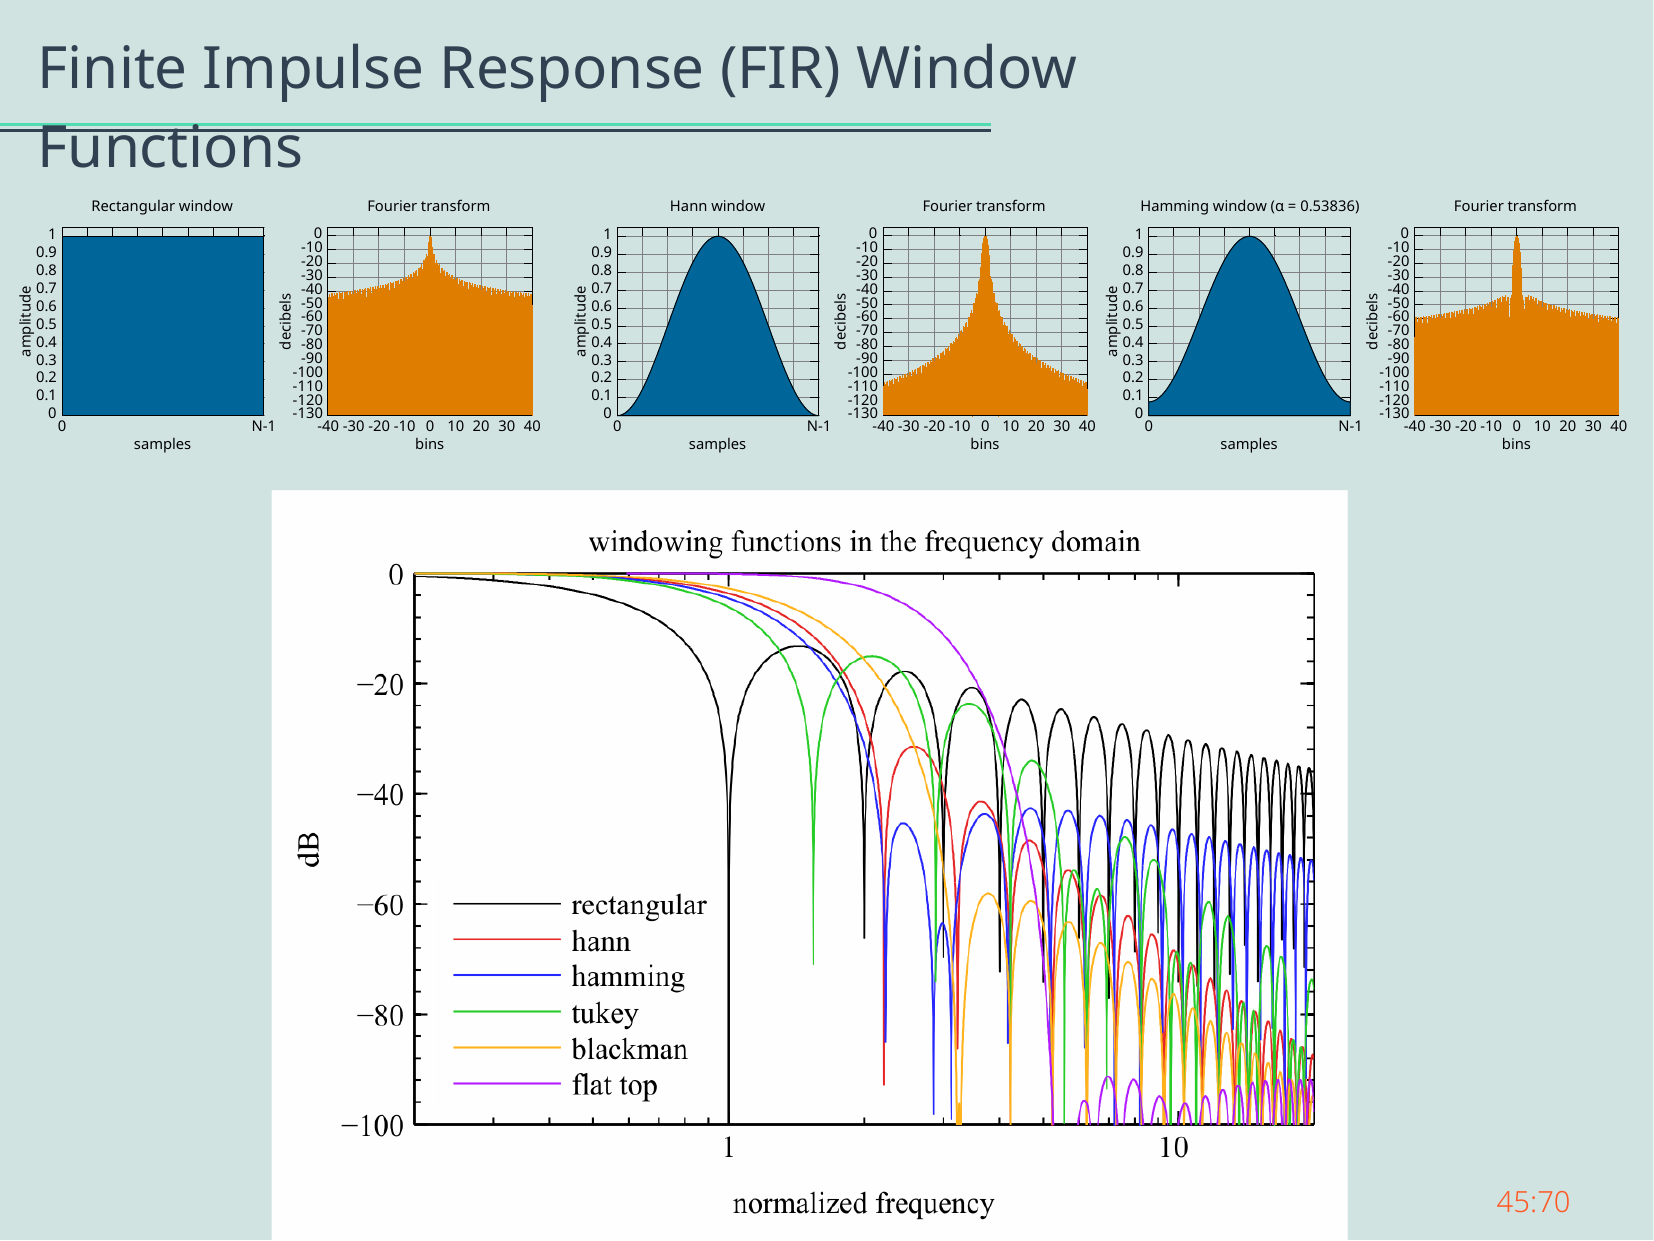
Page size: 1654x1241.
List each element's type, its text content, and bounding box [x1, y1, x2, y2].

picture [566, 194, 1630, 462]
picture [271, 490, 1348, 1241]
text_box Finite Impulse Response (FIR) Window Functions [22, 18, 1371, 104]
picture [11, 194, 544, 462]
